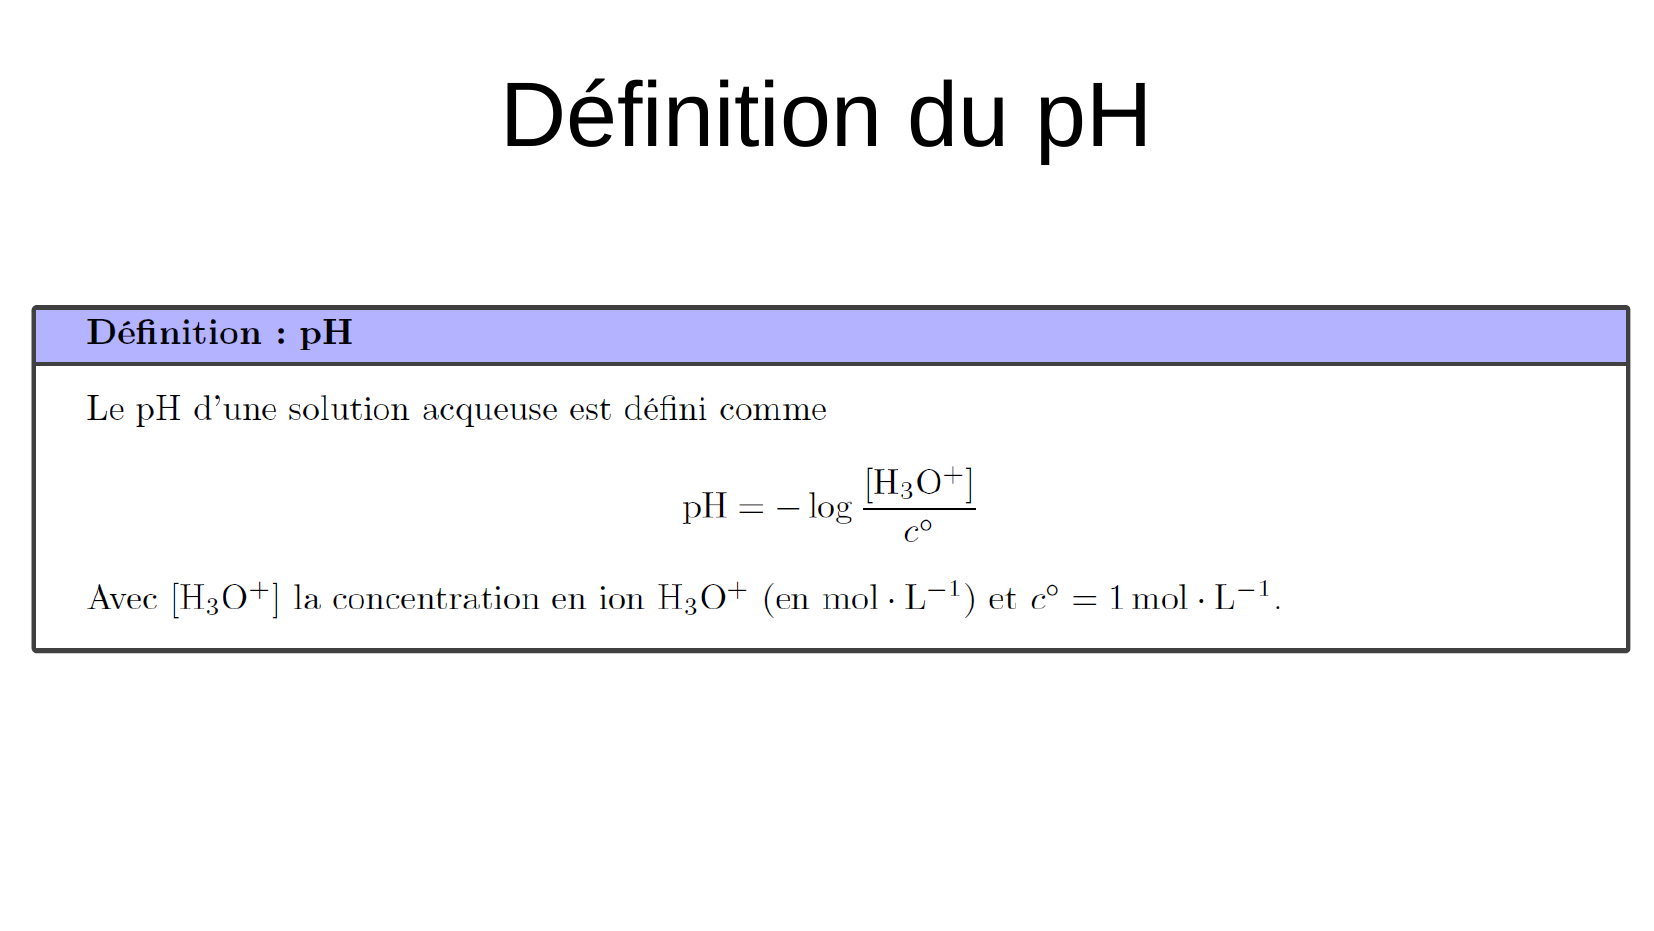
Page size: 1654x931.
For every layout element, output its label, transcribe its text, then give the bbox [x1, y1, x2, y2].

picture [23, 298, 1643, 660]
title Définition du pH [82, 37, 1571, 193]
